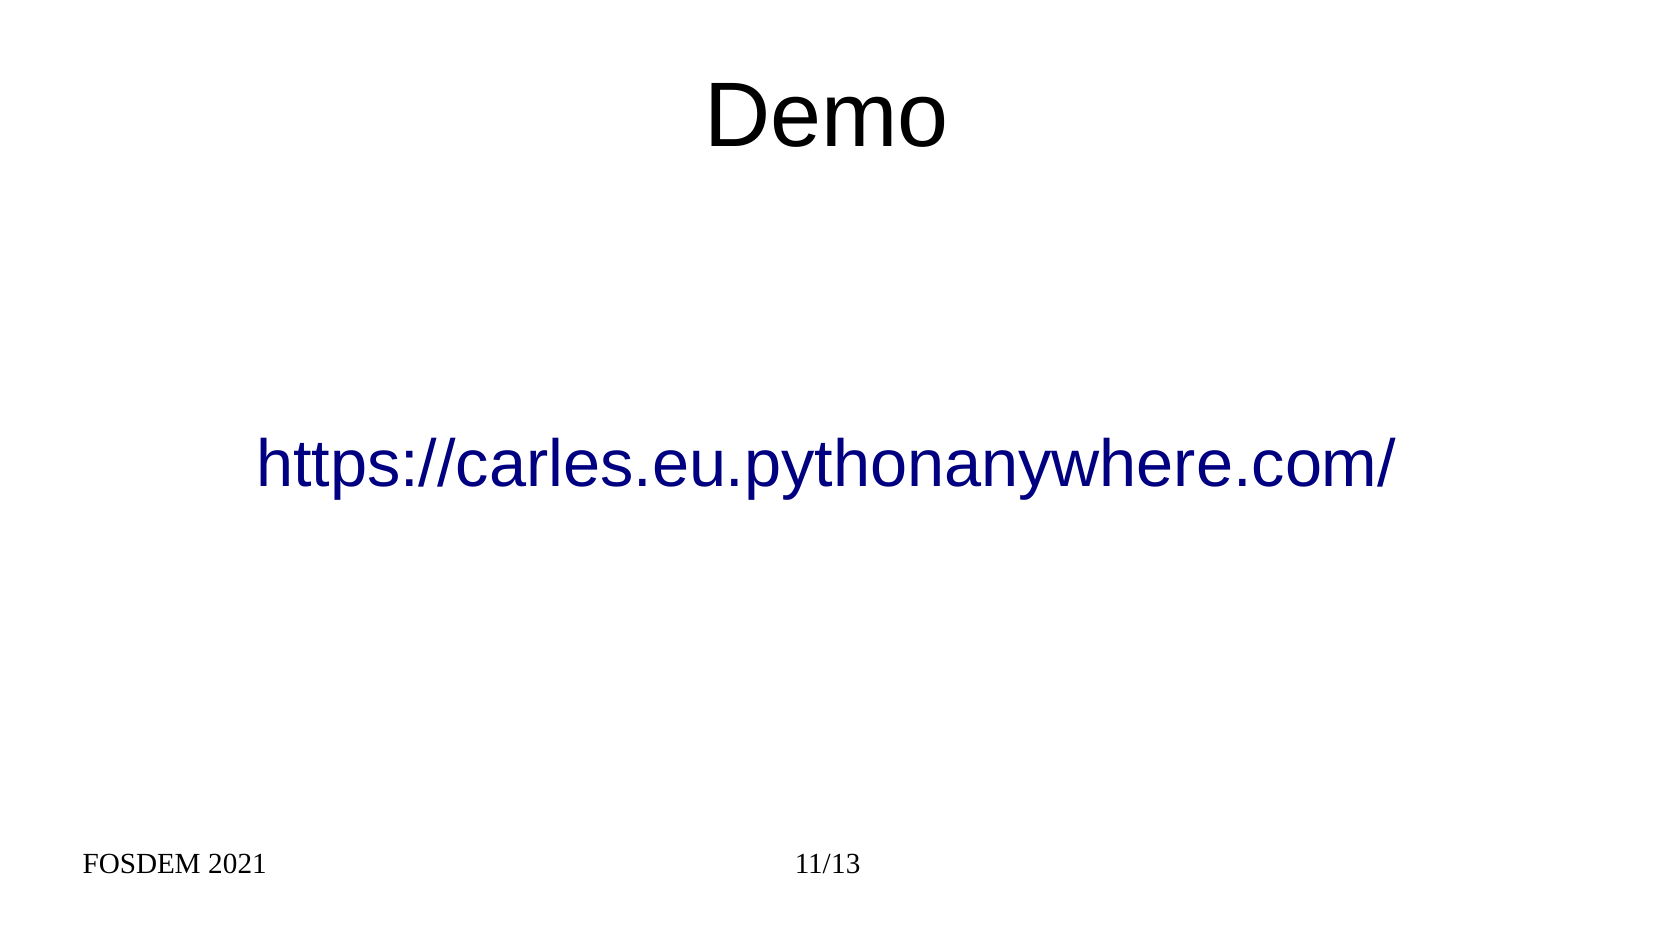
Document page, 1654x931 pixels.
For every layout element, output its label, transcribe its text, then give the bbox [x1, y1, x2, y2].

title Demo [82, 37, 1571, 193]
list https://carles.eu.pythonanywhere.com/ [82, 217, 1571, 758]
